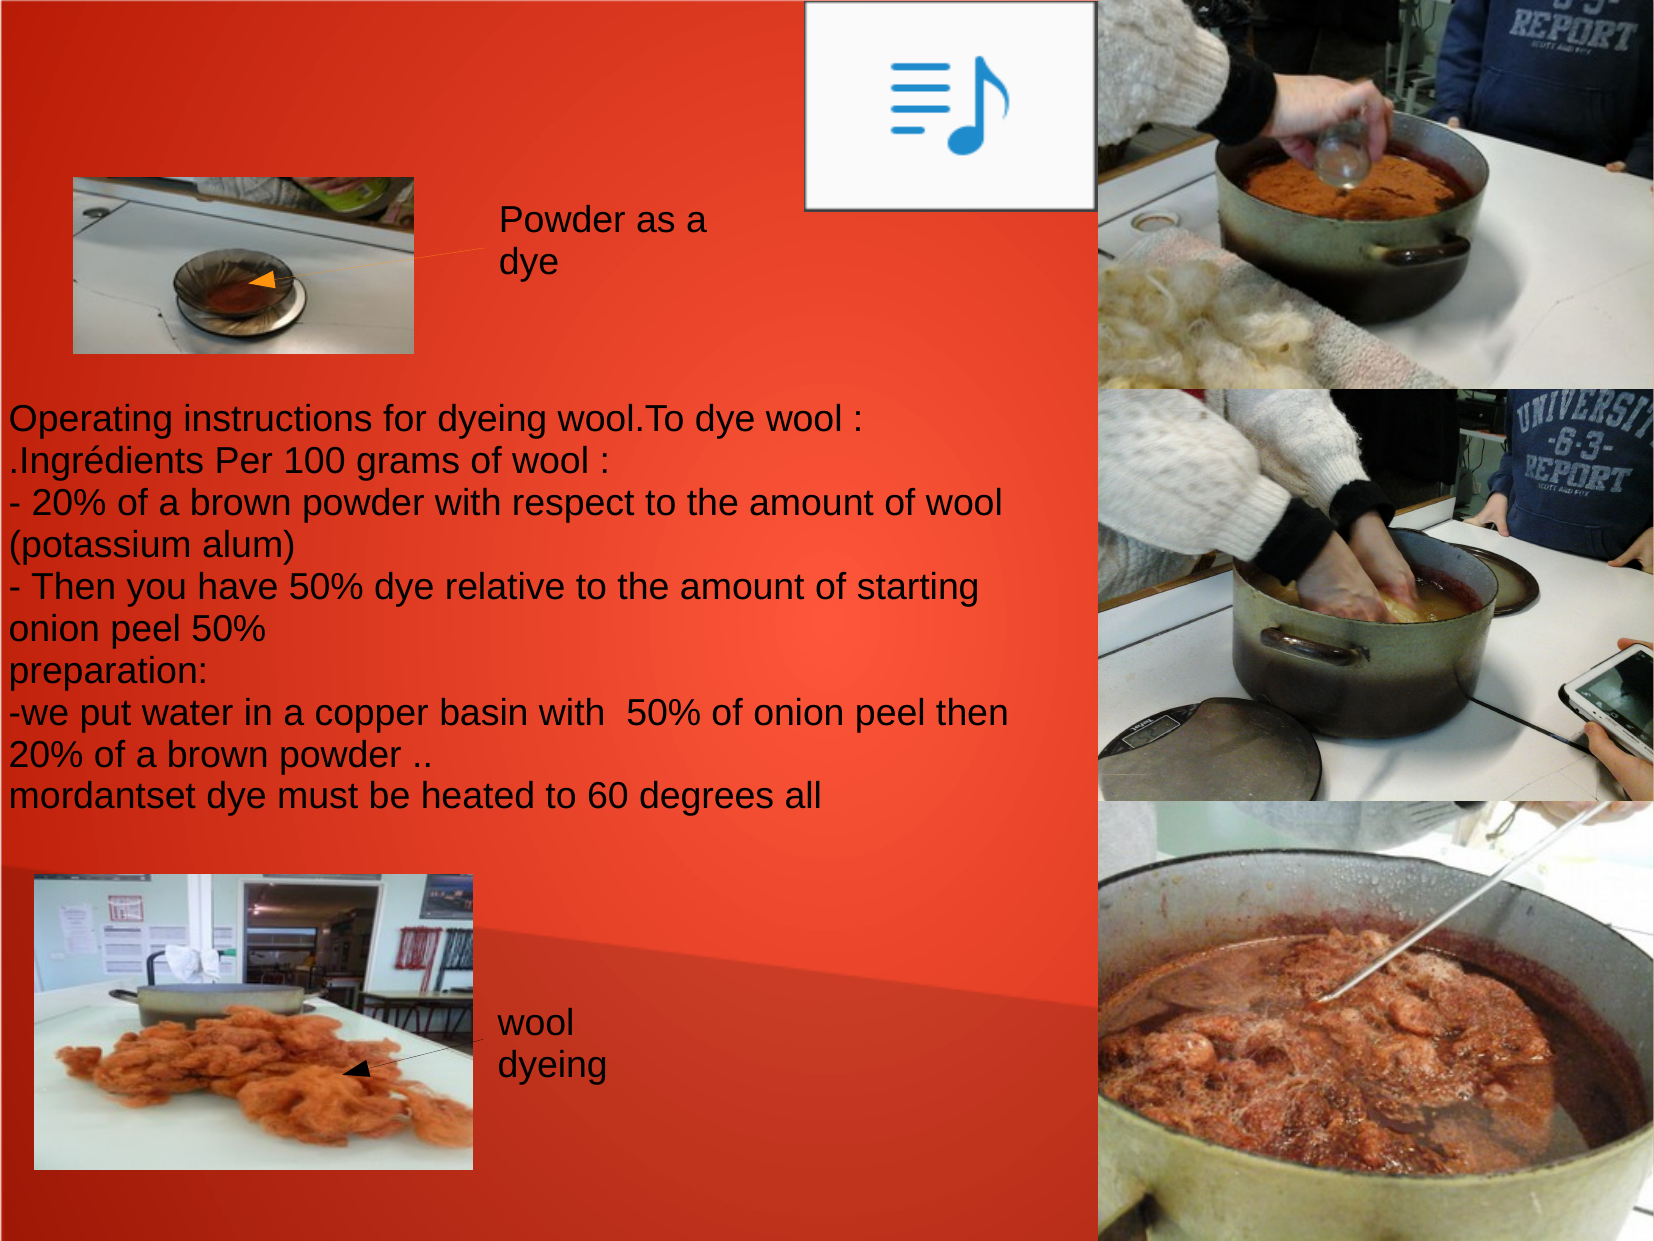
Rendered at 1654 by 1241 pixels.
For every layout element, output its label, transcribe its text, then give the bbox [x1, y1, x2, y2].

text_box wool dyeing [483, 994, 709, 1052]
text_box Operating instructions for dyeing wool.To dye wool : .Ingrédients Per 100 grams of wool : - 20% of a brown powder with respect to the amount of wool (potassium alum) - Then you have 50% dye relative to the amount of starting onion peel 50% preparation: -we put water in a copper basin with 50% of onion peel then 20% of a brown powder .. mordantset dye must be heated to 60 degrees all [0, 389, 1098, 826]
text_box [803, 0, 1099, 213]
text_box Powder as a dye [484, 191, 792, 249]
picture [0, 0, 1654, 1241]
